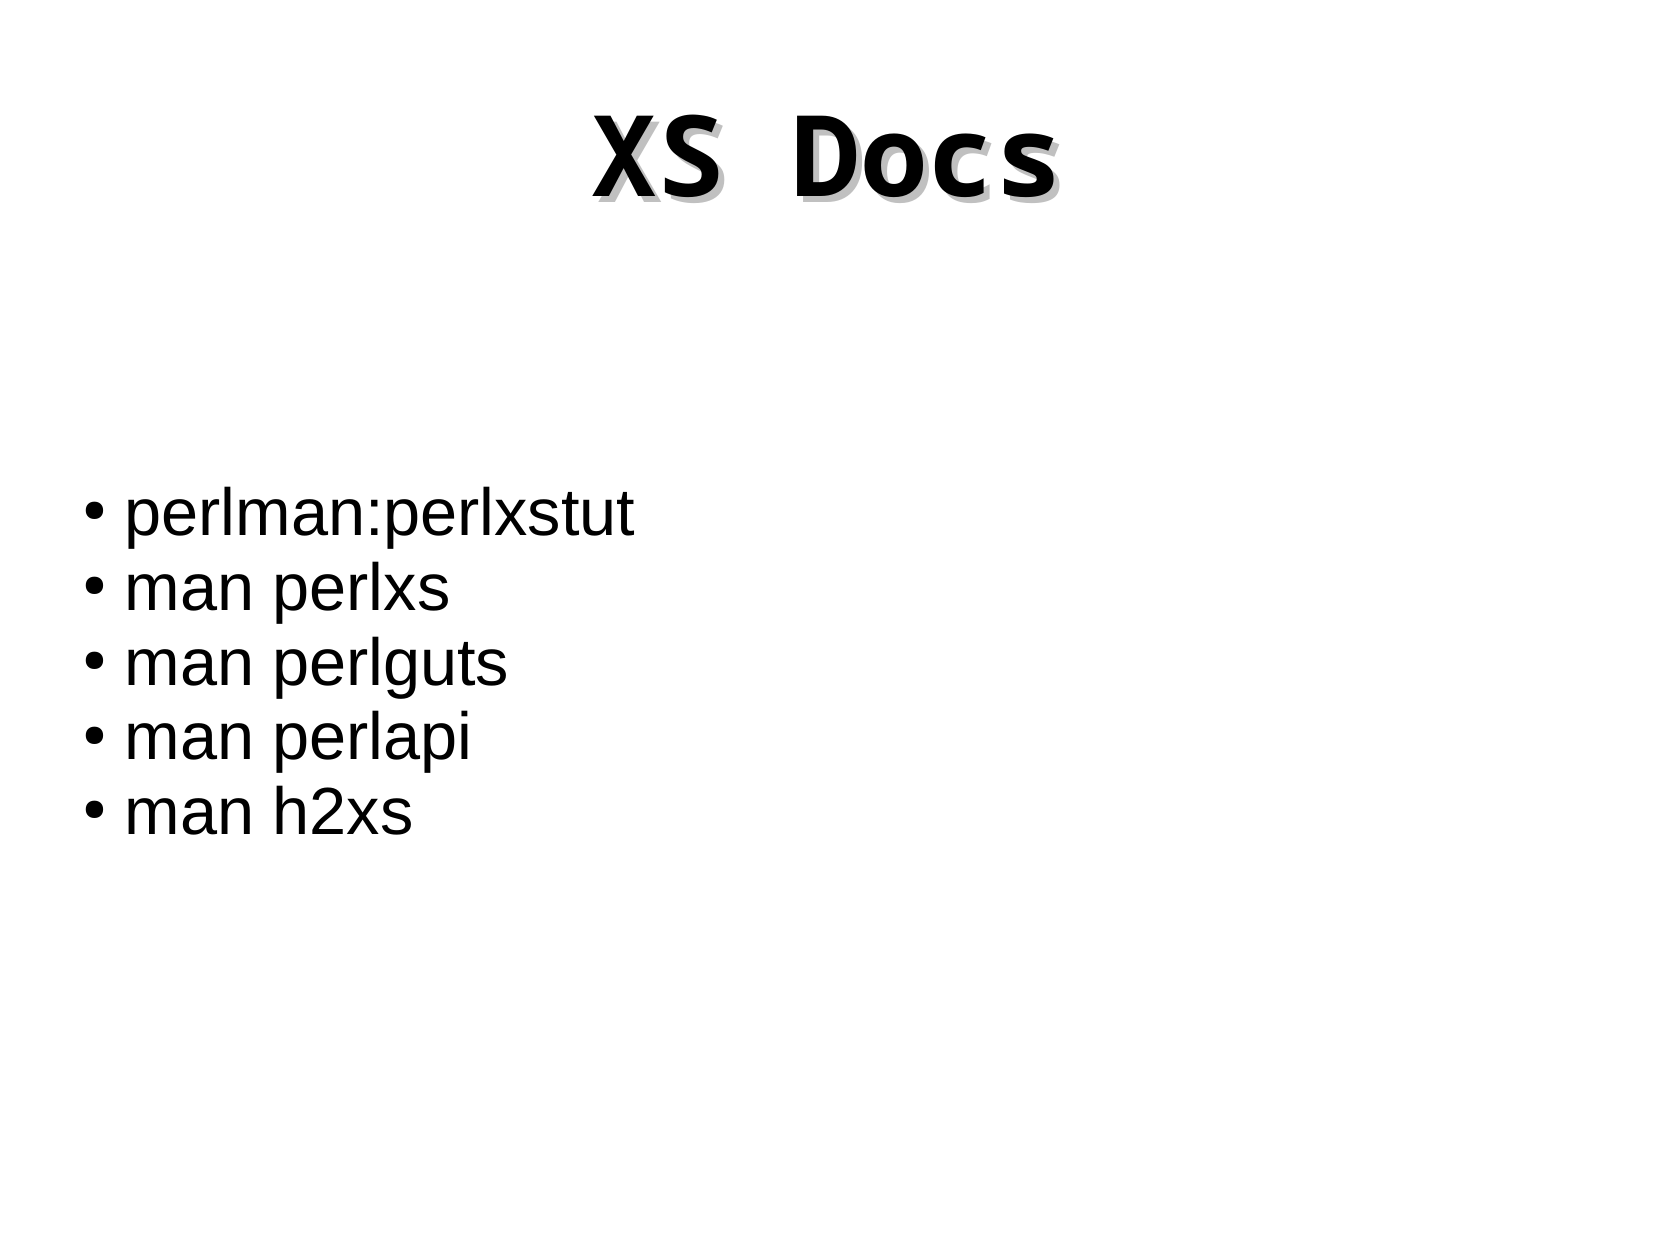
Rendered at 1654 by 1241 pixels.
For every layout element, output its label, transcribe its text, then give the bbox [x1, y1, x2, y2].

title XS Docs [82, 49, 1571, 257]
subtitle perlman:perlxstut man perlxs man perlguts man perlapi man h2xs [82, 290, 1571, 1109]
